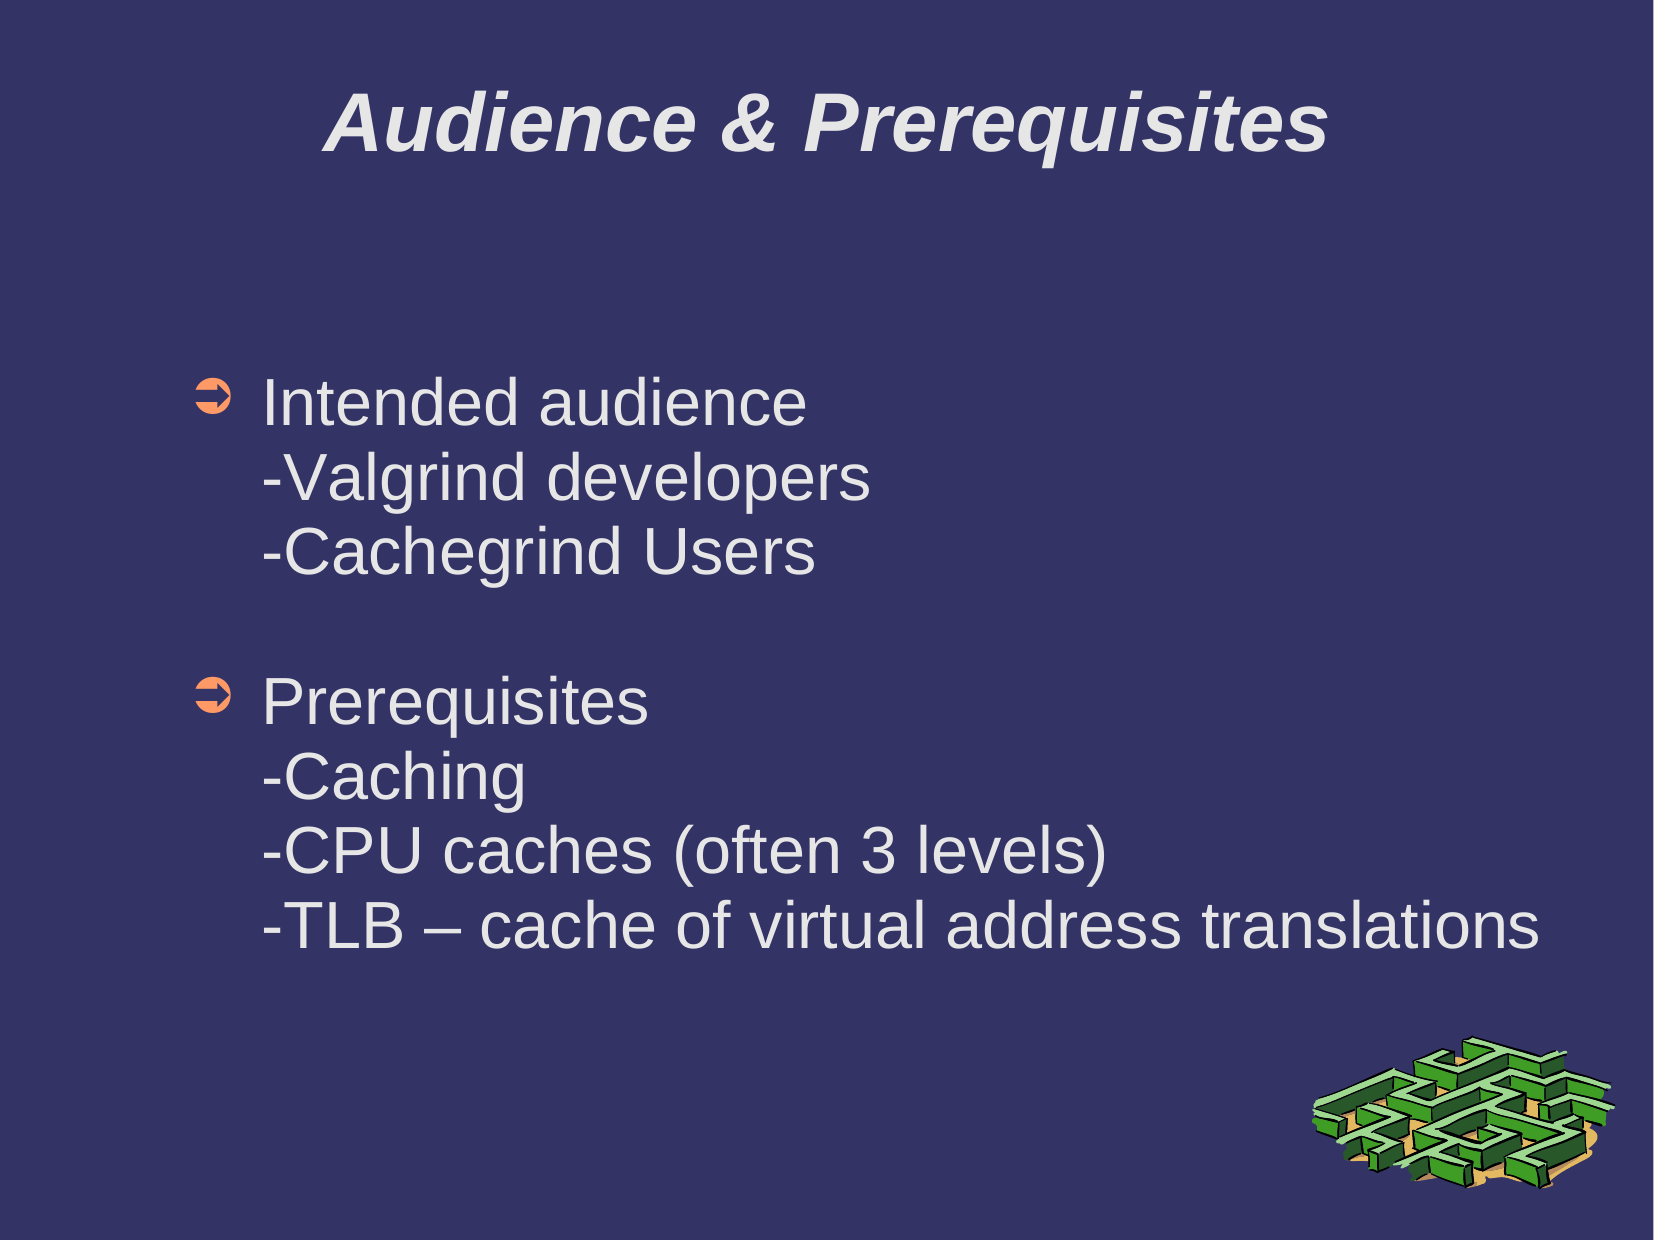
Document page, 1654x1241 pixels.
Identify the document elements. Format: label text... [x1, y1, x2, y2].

list Intended audience -Valgrind developers -Cachegrind Users Prerequisites -Caching -CPU caches (often 3 levels) -TLB – cache of virtual address translations [178, 364, 1570, 1147]
title Audience & Prerequisites [121, 19, 1534, 227]
